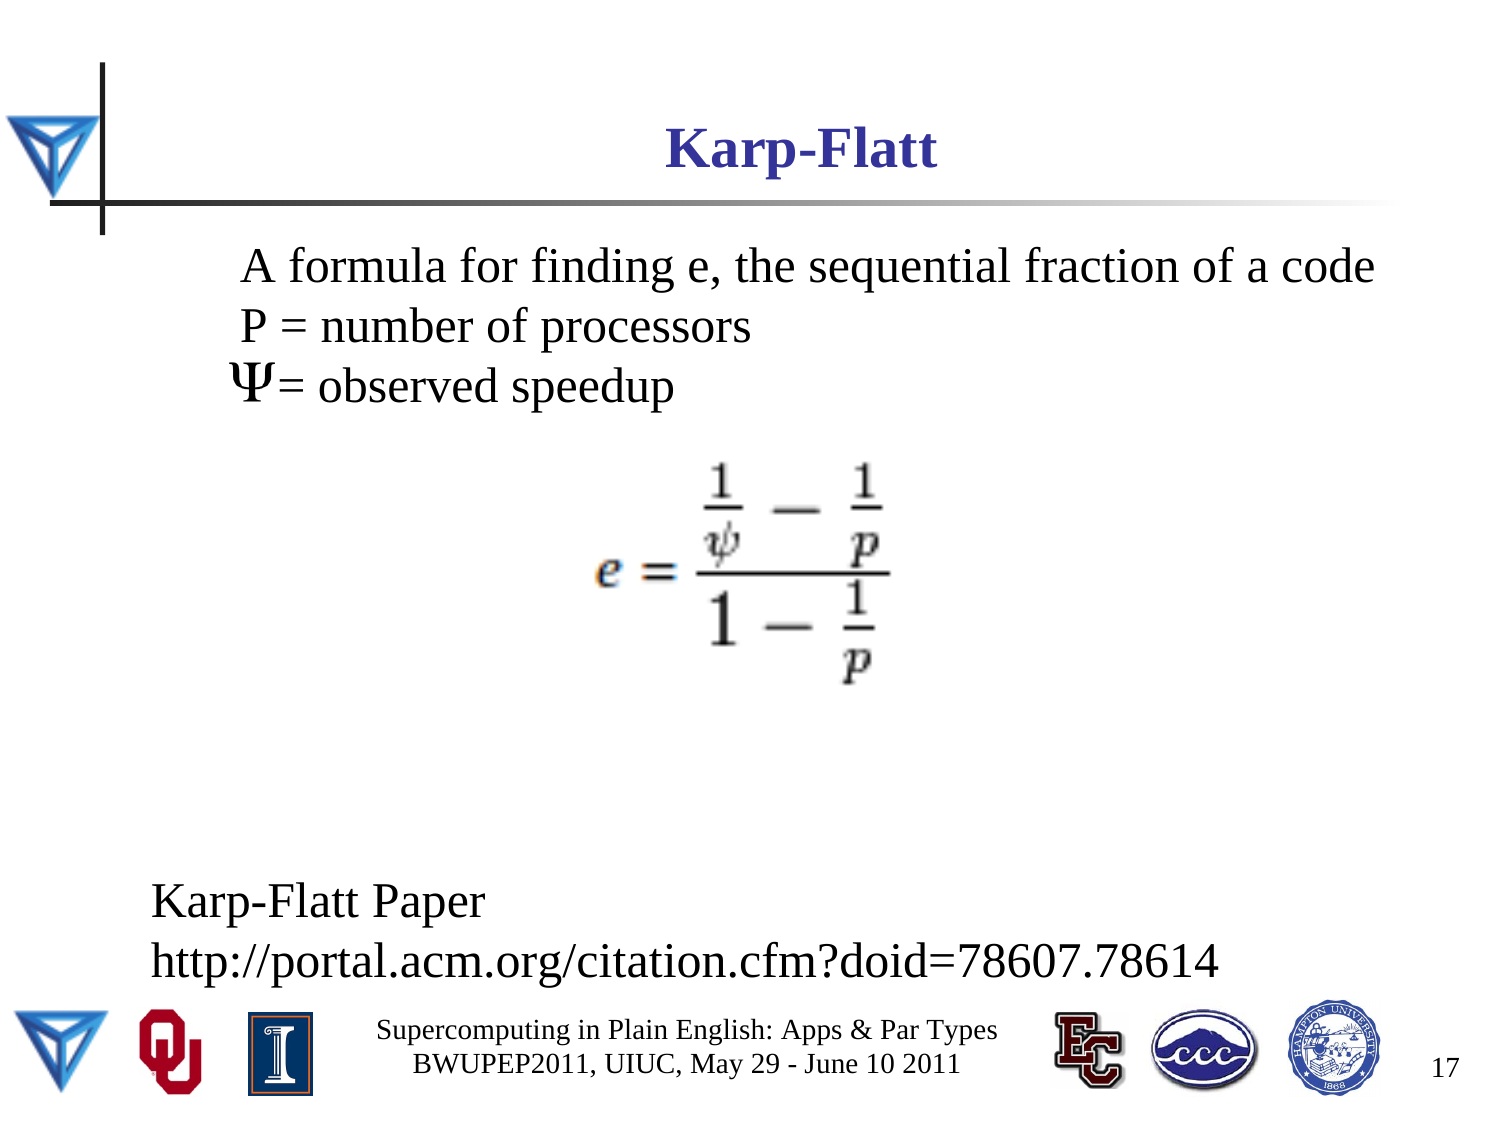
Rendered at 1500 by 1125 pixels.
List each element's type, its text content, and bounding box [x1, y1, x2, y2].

text_box <number> [1400, 1024, 1476, 1091]
picture [137, 1007, 203, 1097]
text_box A formula for finding e, the sequential fraction of a code P = number of processors = observed speedup [225, 225, 1392, 421]
picture [570, 441, 934, 705]
picture [8, 1007, 113, 1097]
picture [0, 112, 99, 203]
picture [1050, 1012, 1129, 1089]
picture [226, 359, 276, 402]
title Karp-Flatt [162, 74, 1441, 187]
text_box Karp-Flatt Paper http://portal.acm.org/citation.cfm?doid=78607.78614 [136, 859, 1248, 995]
text_box Supercomputing in Plain English: Apps & Par Types BWUPEP2011, UIUC, May 29 - June 10 2011 [324, 1012, 1051, 1088]
picture [1142, 999, 1263, 1097]
picture [1287, 999, 1381, 1097]
picture [248, 1012, 313, 1096]
